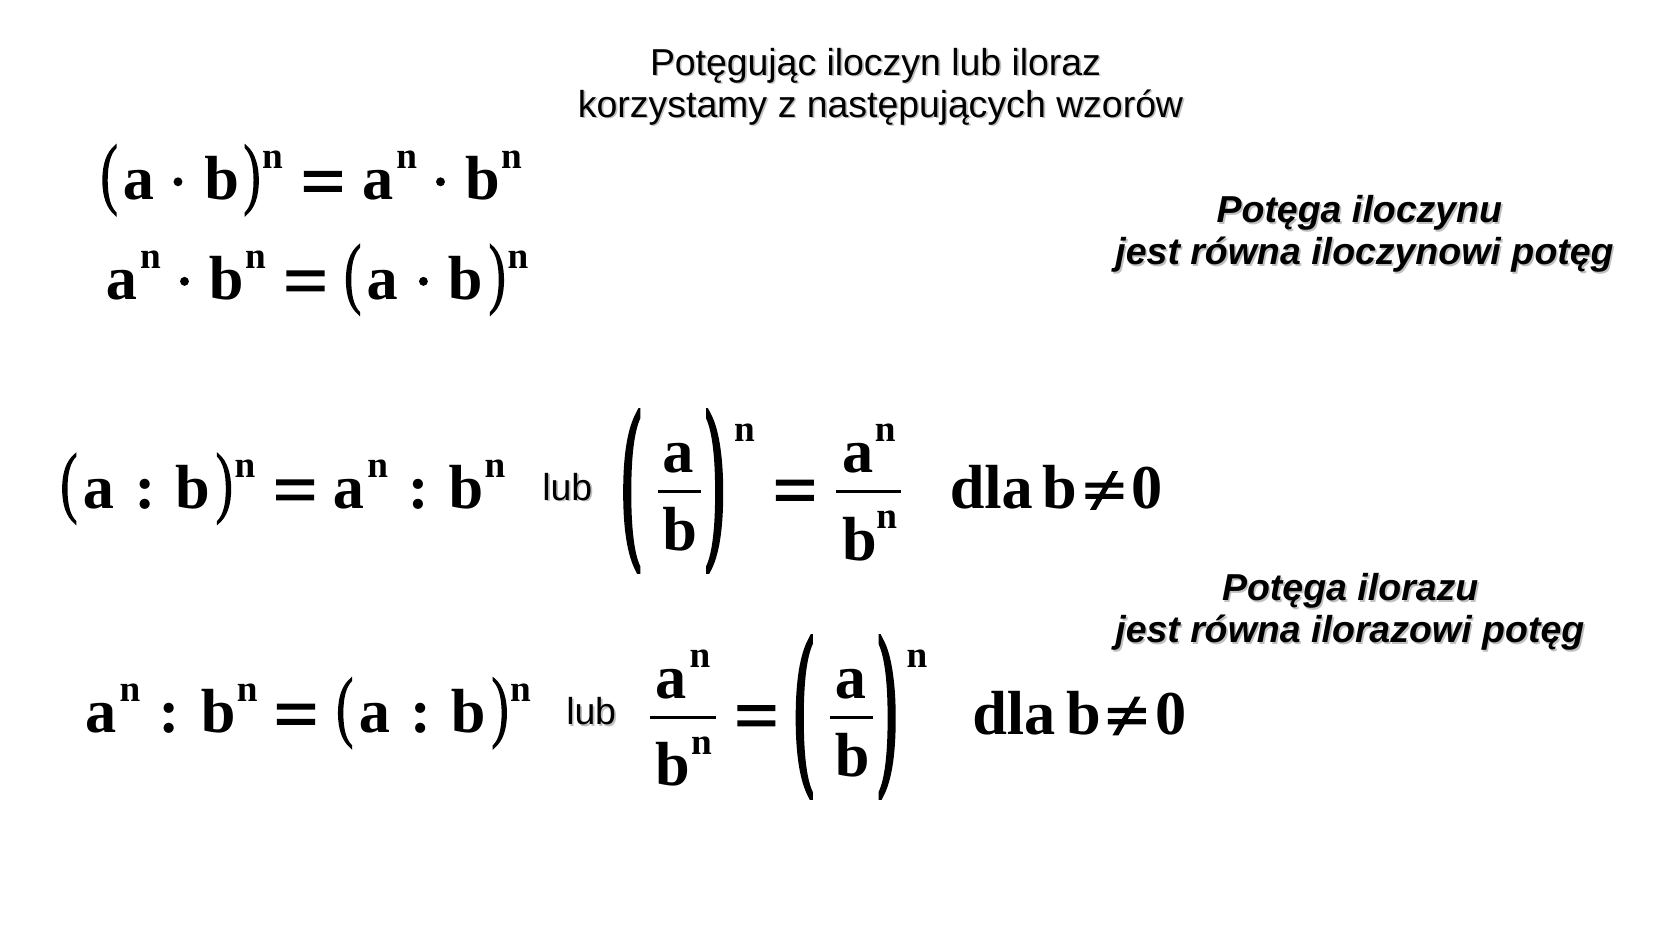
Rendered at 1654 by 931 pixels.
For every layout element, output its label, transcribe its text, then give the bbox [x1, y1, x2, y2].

text_box Potęga iloczynu jest równa iloczynowi potęg [1100, 181, 1630, 281]
text_box lub [551, 683, 631, 741]
chart [641, 634, 1193, 800]
text_box lub [527, 458, 608, 516]
text_box Potęgując iloczyn lub iloraz korzystamy z następujących wzorów [563, 33, 1199, 133]
text_box Potęga ilorazu jest równa ilorazowi potęg [1100, 559, 1600, 659]
chart [99, 235, 535, 318]
chart [79, 668, 538, 751]
chart [613, 408, 1170, 574]
chart [91, 135, 529, 218]
chart [51, 444, 513, 527]
